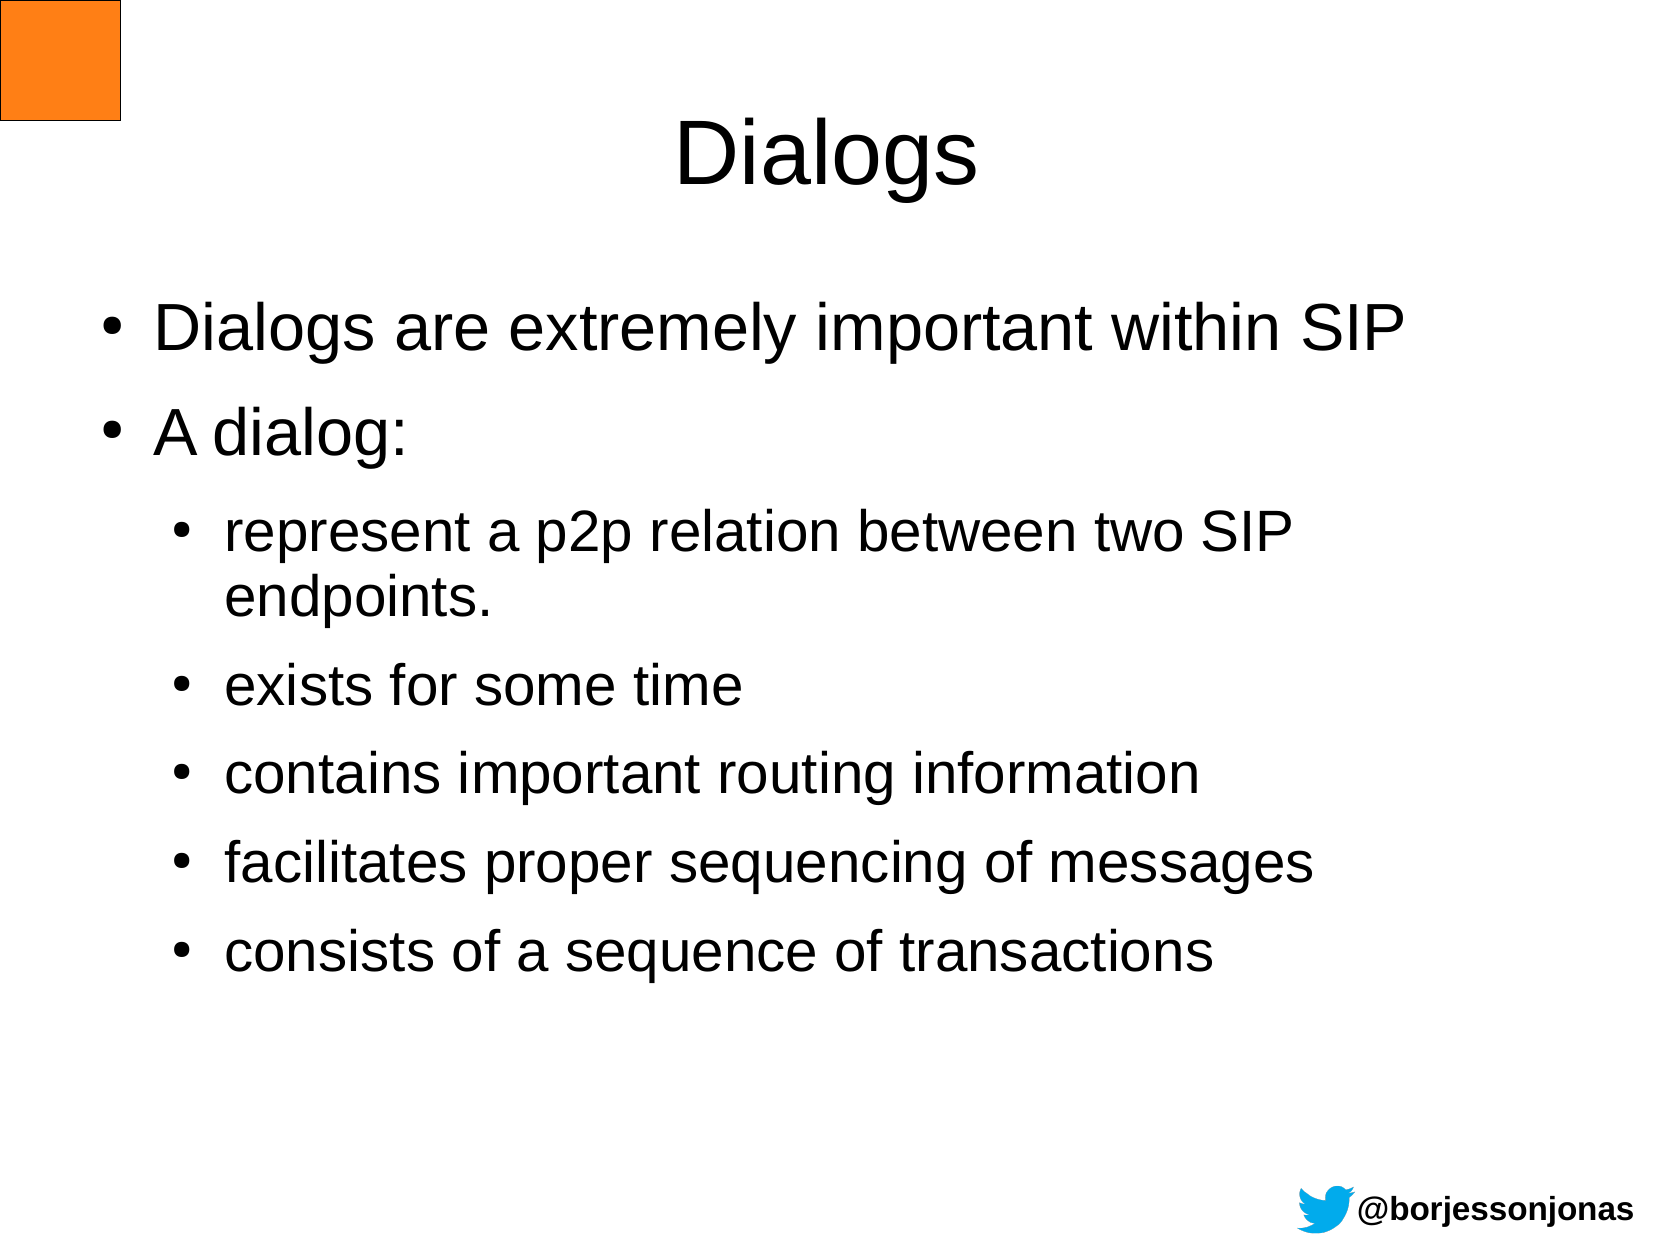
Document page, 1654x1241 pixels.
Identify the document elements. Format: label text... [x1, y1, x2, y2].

list Dialogs are extremely important within SIP A dialog: represent a p2p relation between two SIP endpoints. exists for some time contains important routing information facilitates proper sequencing of messages consists of a sequence of transactions [82, 290, 1571, 1109]
title Dialogs [82, 49, 1571, 257]
picture [1277, 1160, 1375, 1241]
